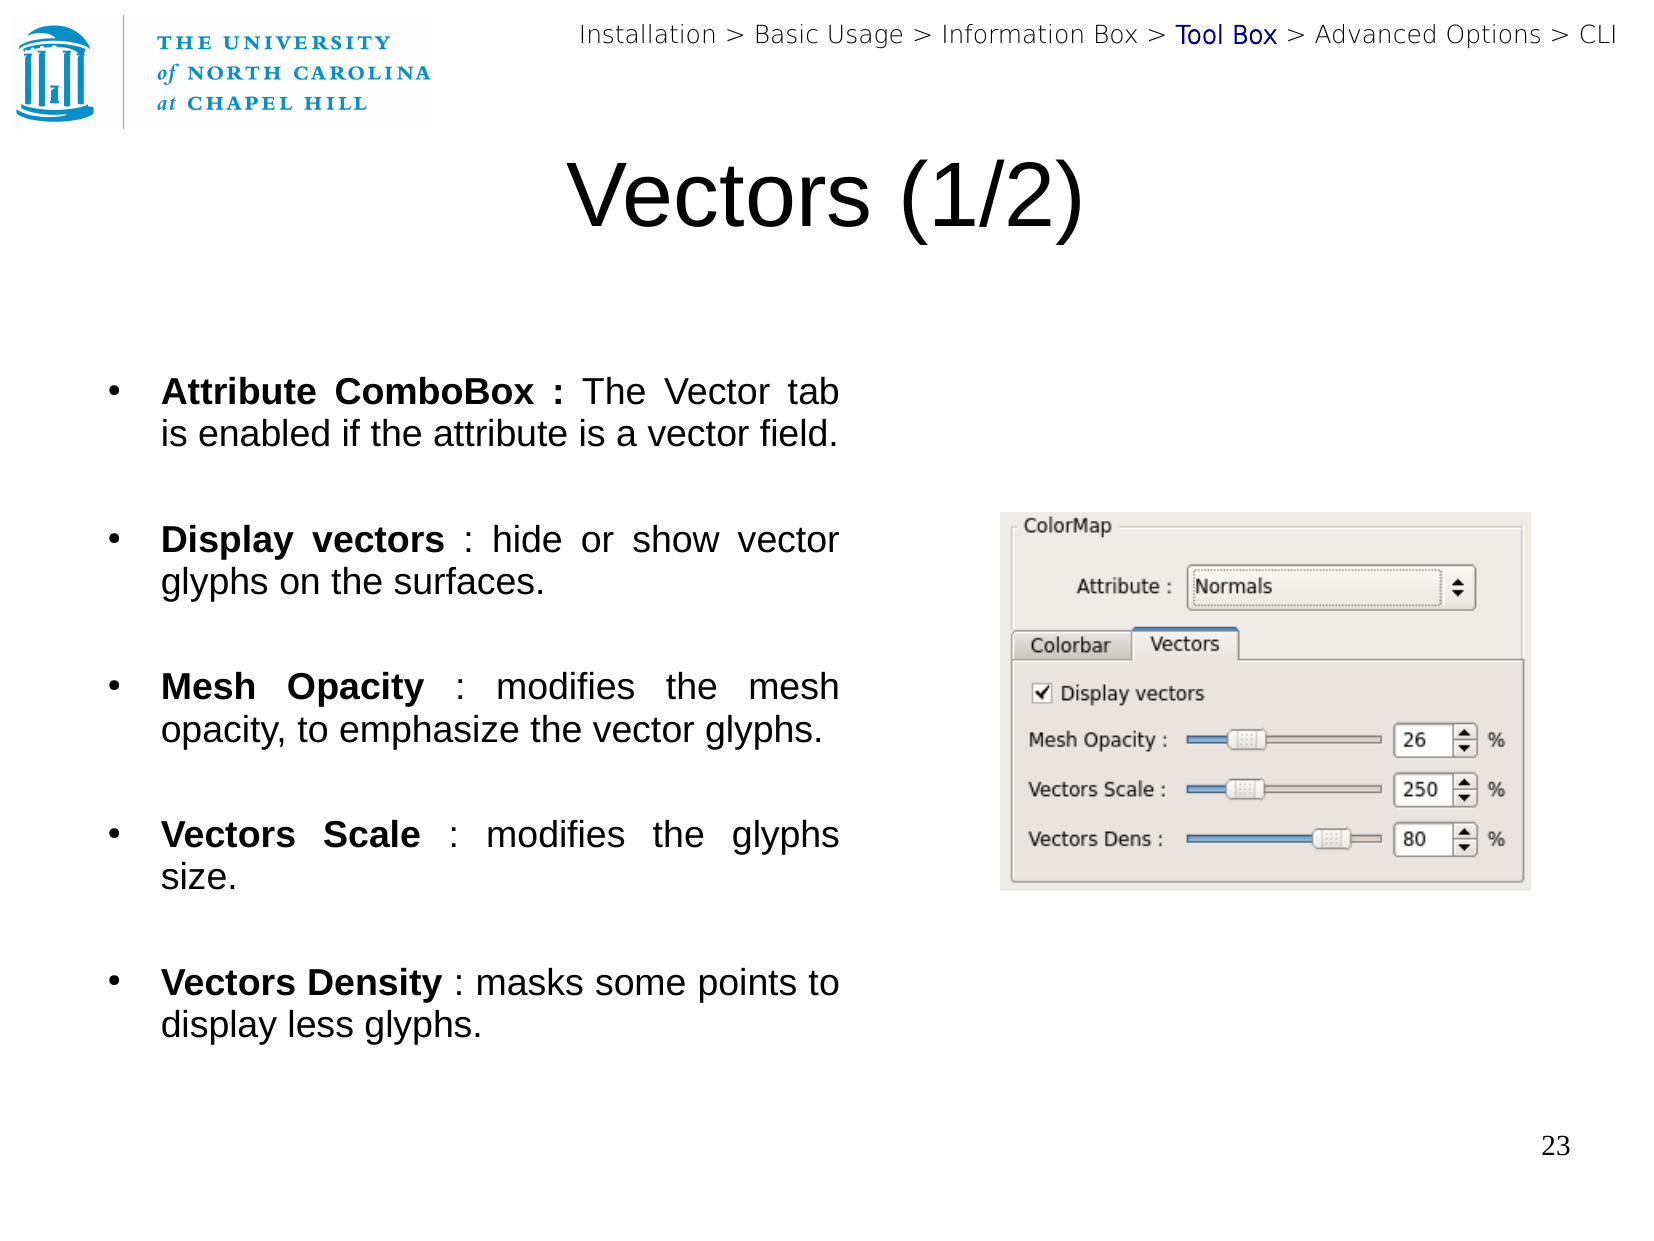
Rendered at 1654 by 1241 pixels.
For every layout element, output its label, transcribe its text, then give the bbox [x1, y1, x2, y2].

title Vectors (1/2) [82, 90, 1571, 298]
list Attribute ComboBox : The Vector tab is enabled if the attribute is a vector field. Display vectors : hide or show vector glyphs on the surfaces. Mesh Opacity : modifies the mesh opacity, to emphasize the vector glyphs. Vectors Scale : modifies the glyphs size. Vectors Density : masks some points to display less glyphs. [90, 370, 841, 1241]
picture [1000, 512, 1531, 891]
picture [11, 12, 436, 132]
text_box Installation > Basic Usage > Information Box > Tool Box > Advanced Options > CLI [564, 12, 1654, 58]
